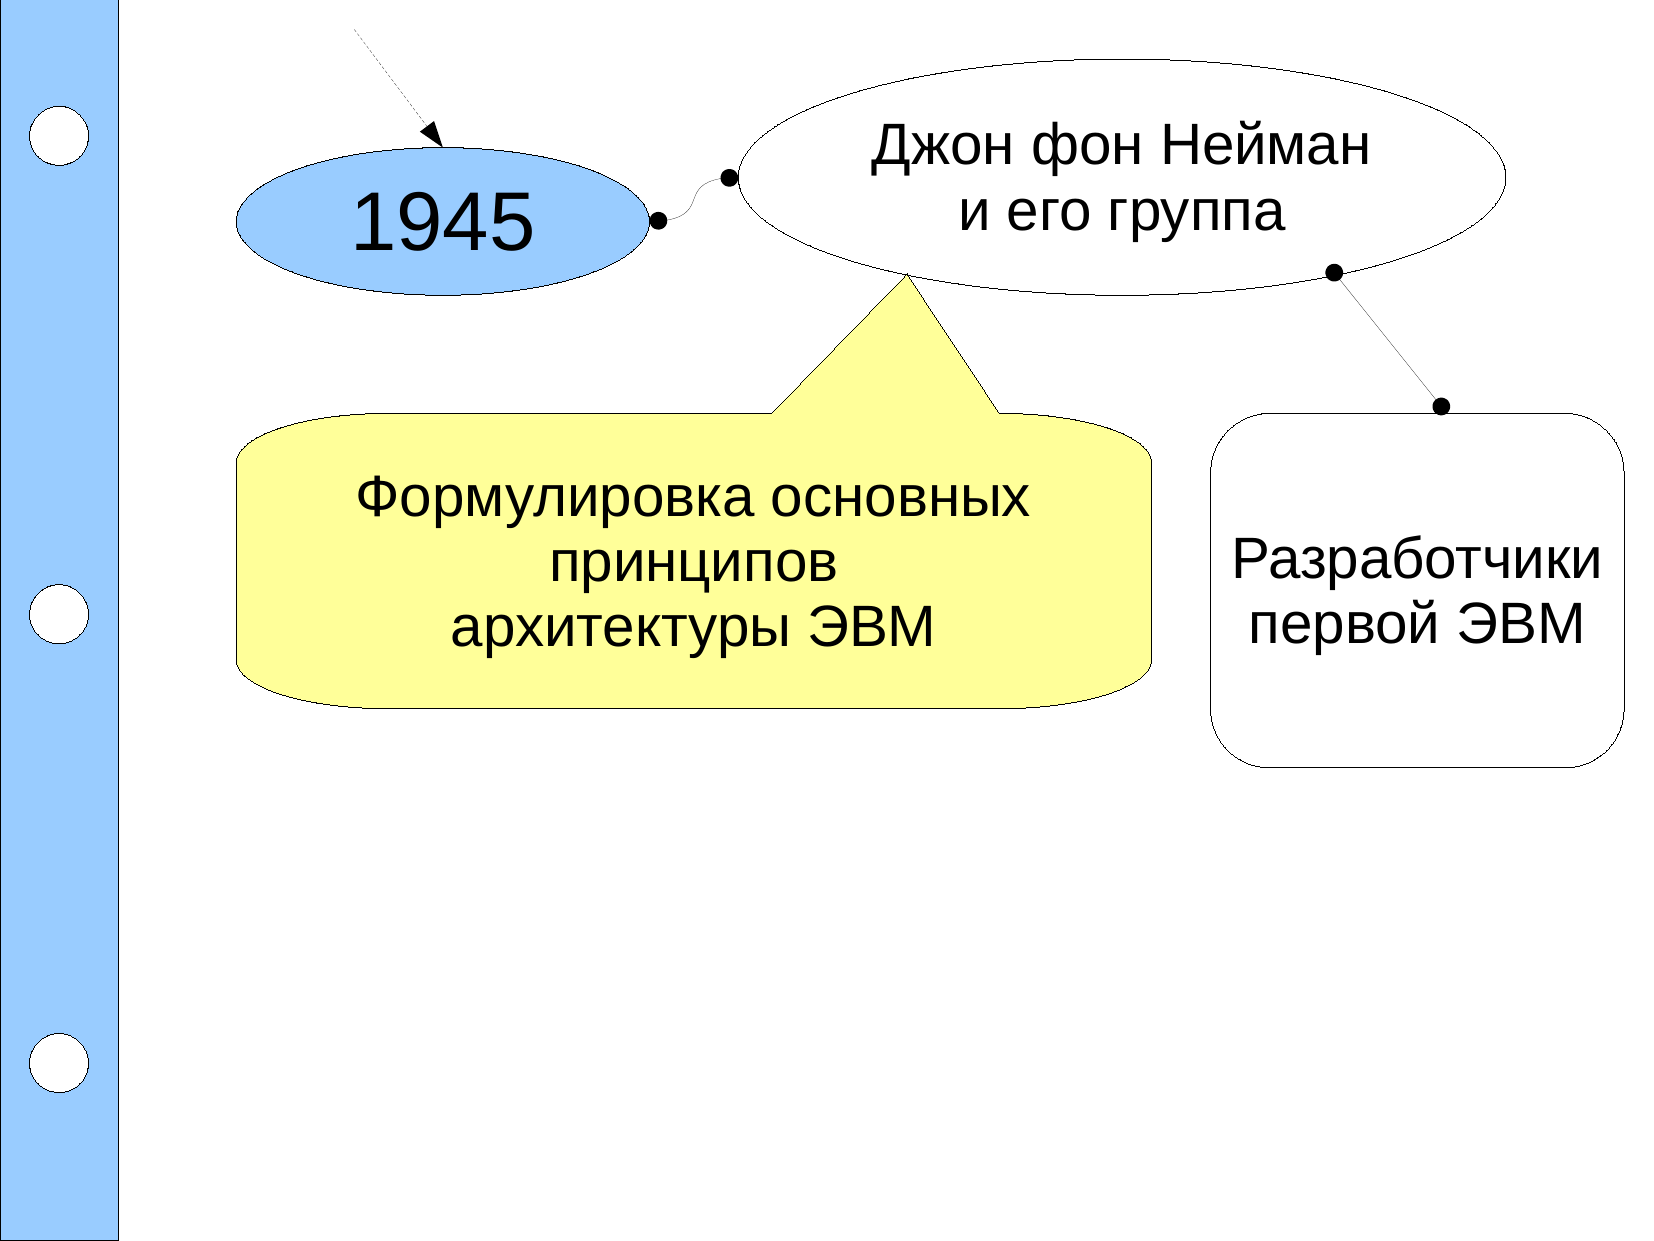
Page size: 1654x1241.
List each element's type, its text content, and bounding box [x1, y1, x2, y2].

text_box Джон фон Нейман и его группа [738, 59, 1506, 296]
text_box 1945 [236, 147, 650, 296]
text_box [0, 0, 119, 1241]
text_box Формулировка основных принципов архитектуры ЭВМ [236, 273, 1152, 709]
text_box Разработчики первой ЭВМ [1210, 413, 1625, 768]
